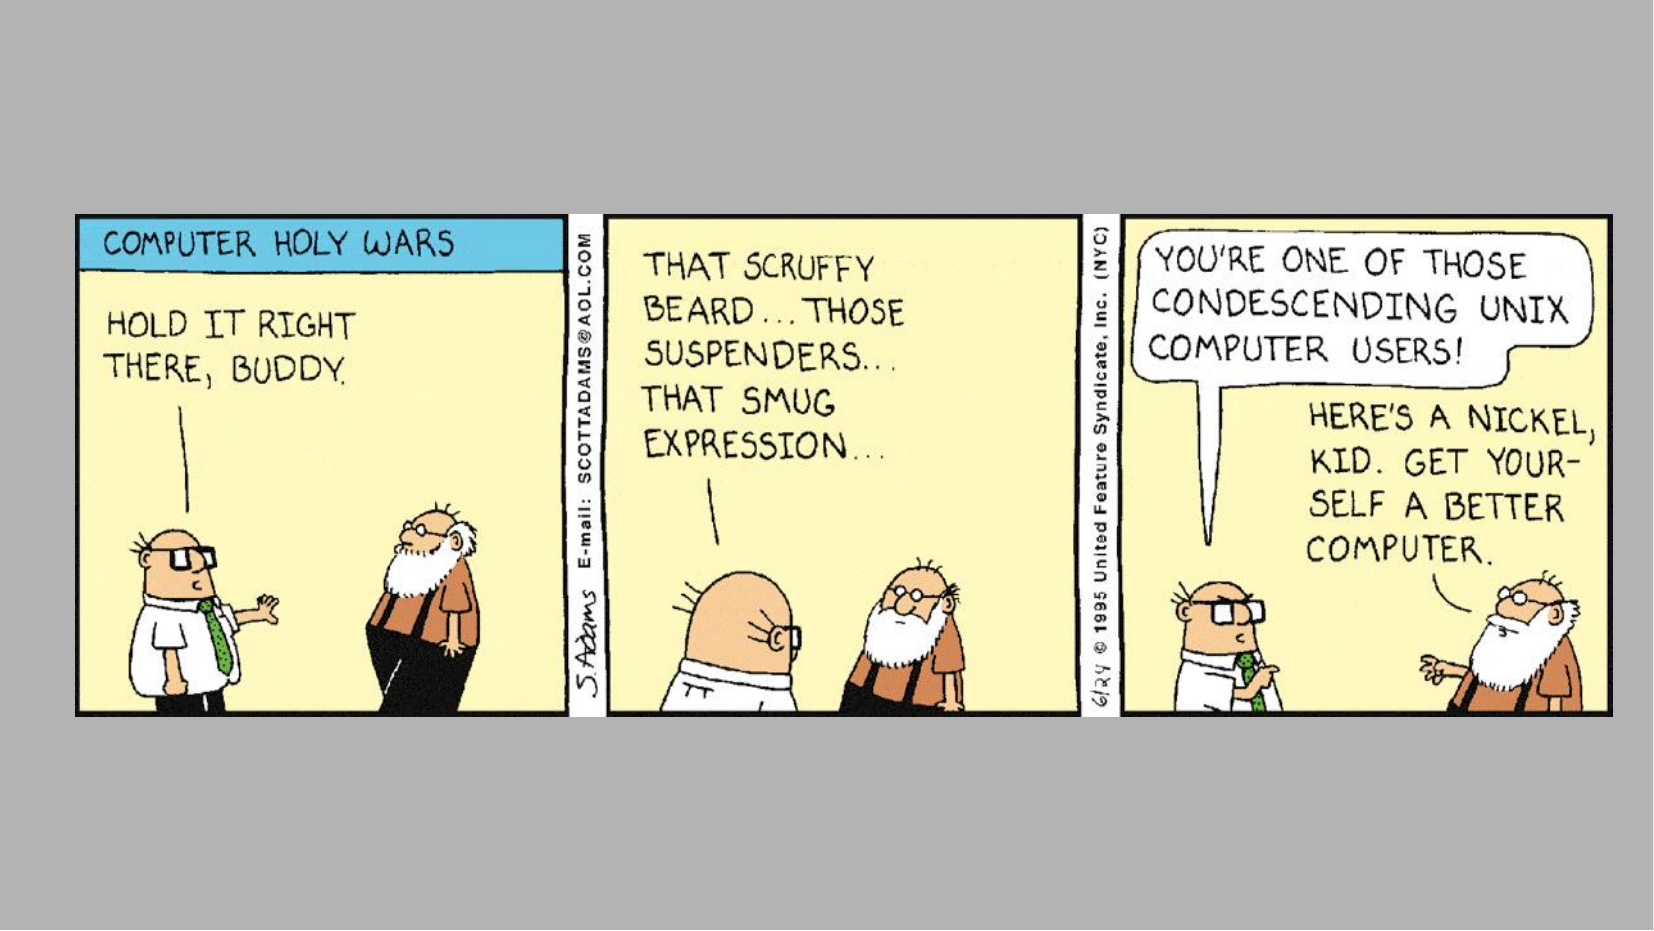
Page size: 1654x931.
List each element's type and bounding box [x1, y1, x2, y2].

picture [75, 214, 1613, 717]
